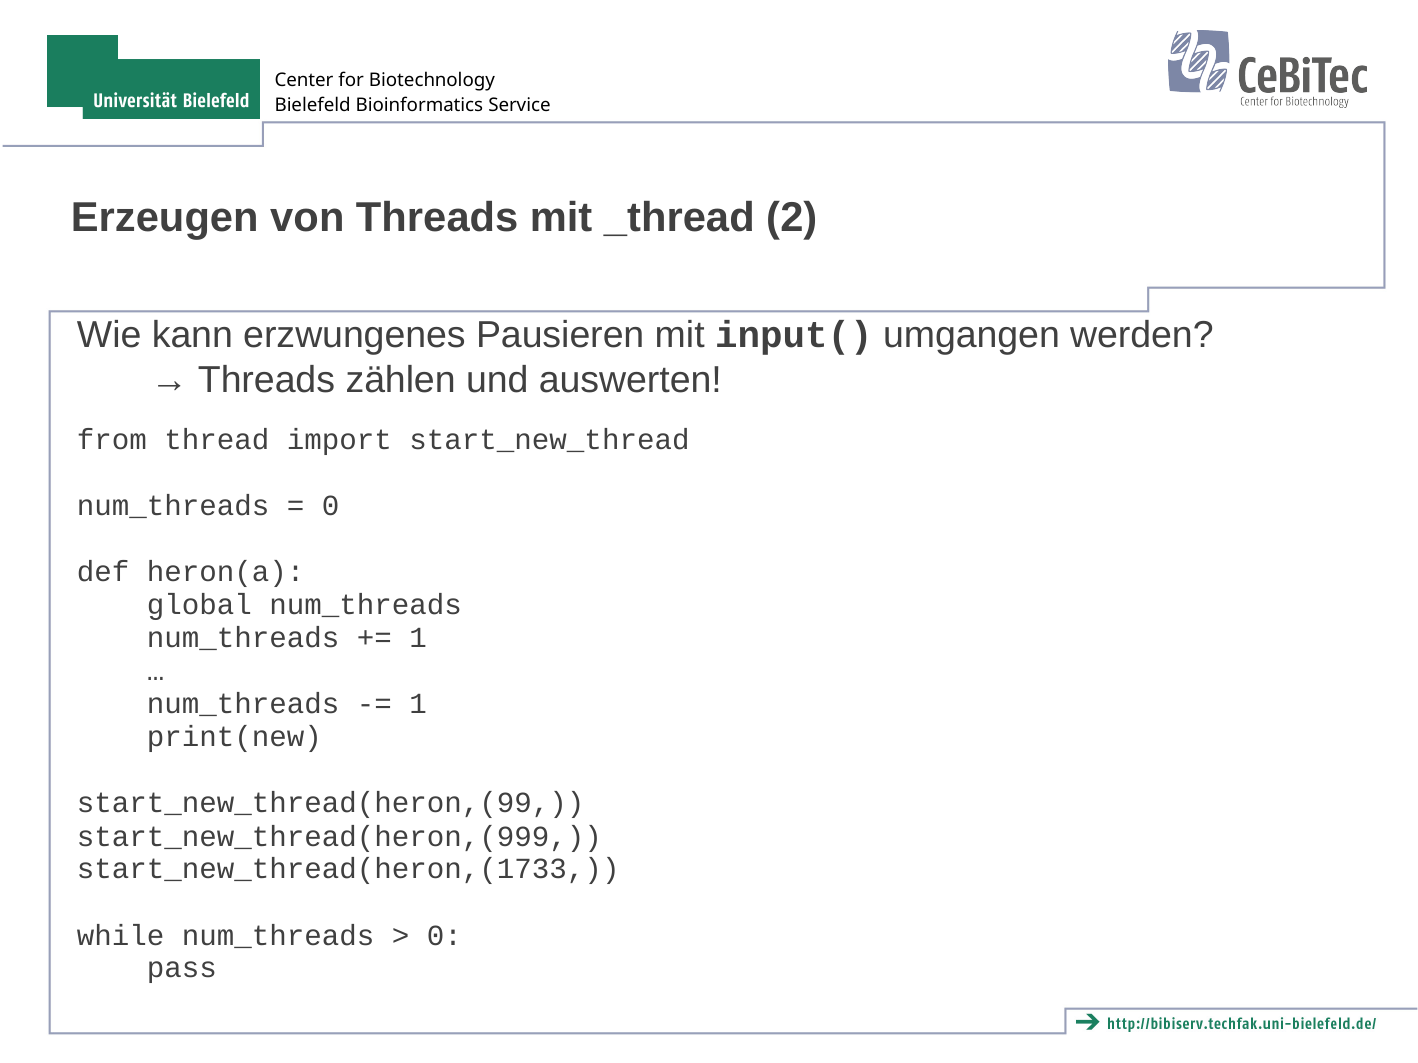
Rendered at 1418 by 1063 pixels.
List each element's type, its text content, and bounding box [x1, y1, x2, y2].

title Erzeugen von Threads mit _thread (2) [70, 159, 1359, 275]
picture [2, 3, 1418, 1063]
list Wie kann erzwungenes Pausieren mit input() umgangen werden? → Threads zählen und auswerten! from thread import start_new_thread num_threads = 0 def heron(a): global num_threads num_threads += 1 … num_threads -= 1 print(new) start_new_thread(heron,(99,)) start_new_thread(heron,(999,)) start_new_thread(heron,(1733,)) while num_threads > 0: pass [76, 312, 1418, 1005]
